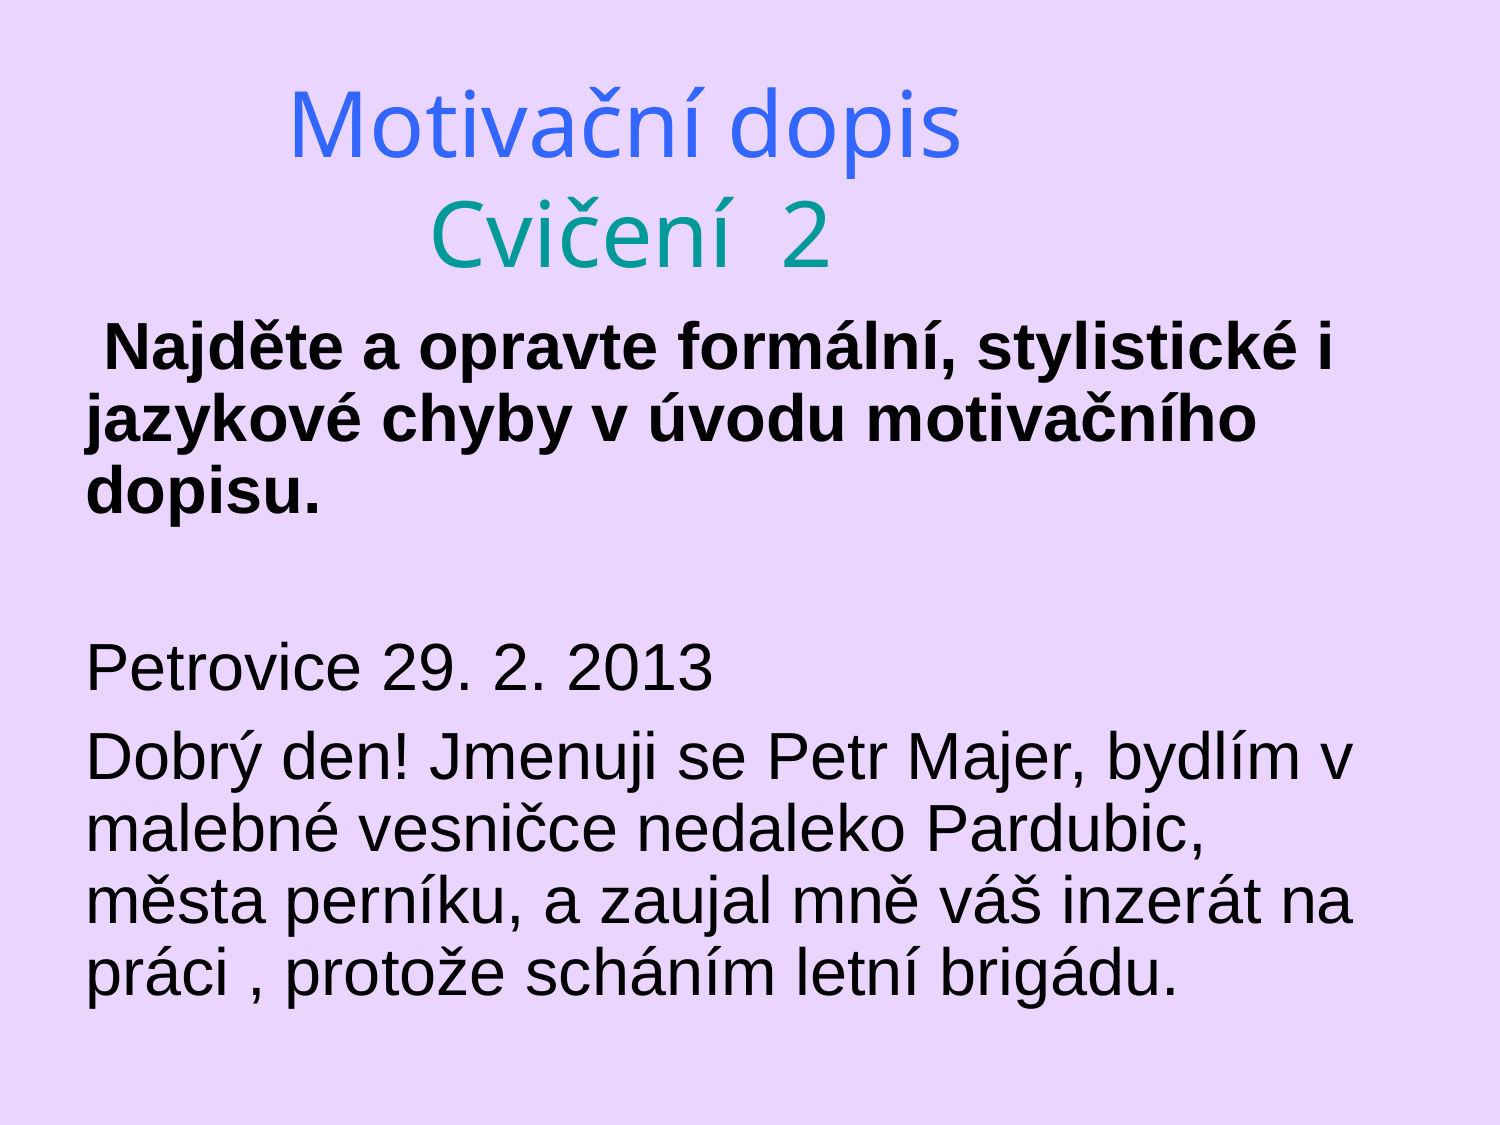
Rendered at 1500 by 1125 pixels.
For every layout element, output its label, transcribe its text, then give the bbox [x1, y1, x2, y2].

text_box Najděte a opravte formální, stylistické i jazykové chyby v úvodu motivačního dopisu. Petrovice 29. 2. 2013 Dobrý den! Jmenuji se Petr Majer, bydlím v malebné vesničce nedaleko Pardubic, města perníku, a zaujal mně váš inzerát na práci , protože scháním letní brigádu. [70, 304, 1406, 1125]
title Motivační dopis Cvičení 2 [128, 35, 1430, 293]
